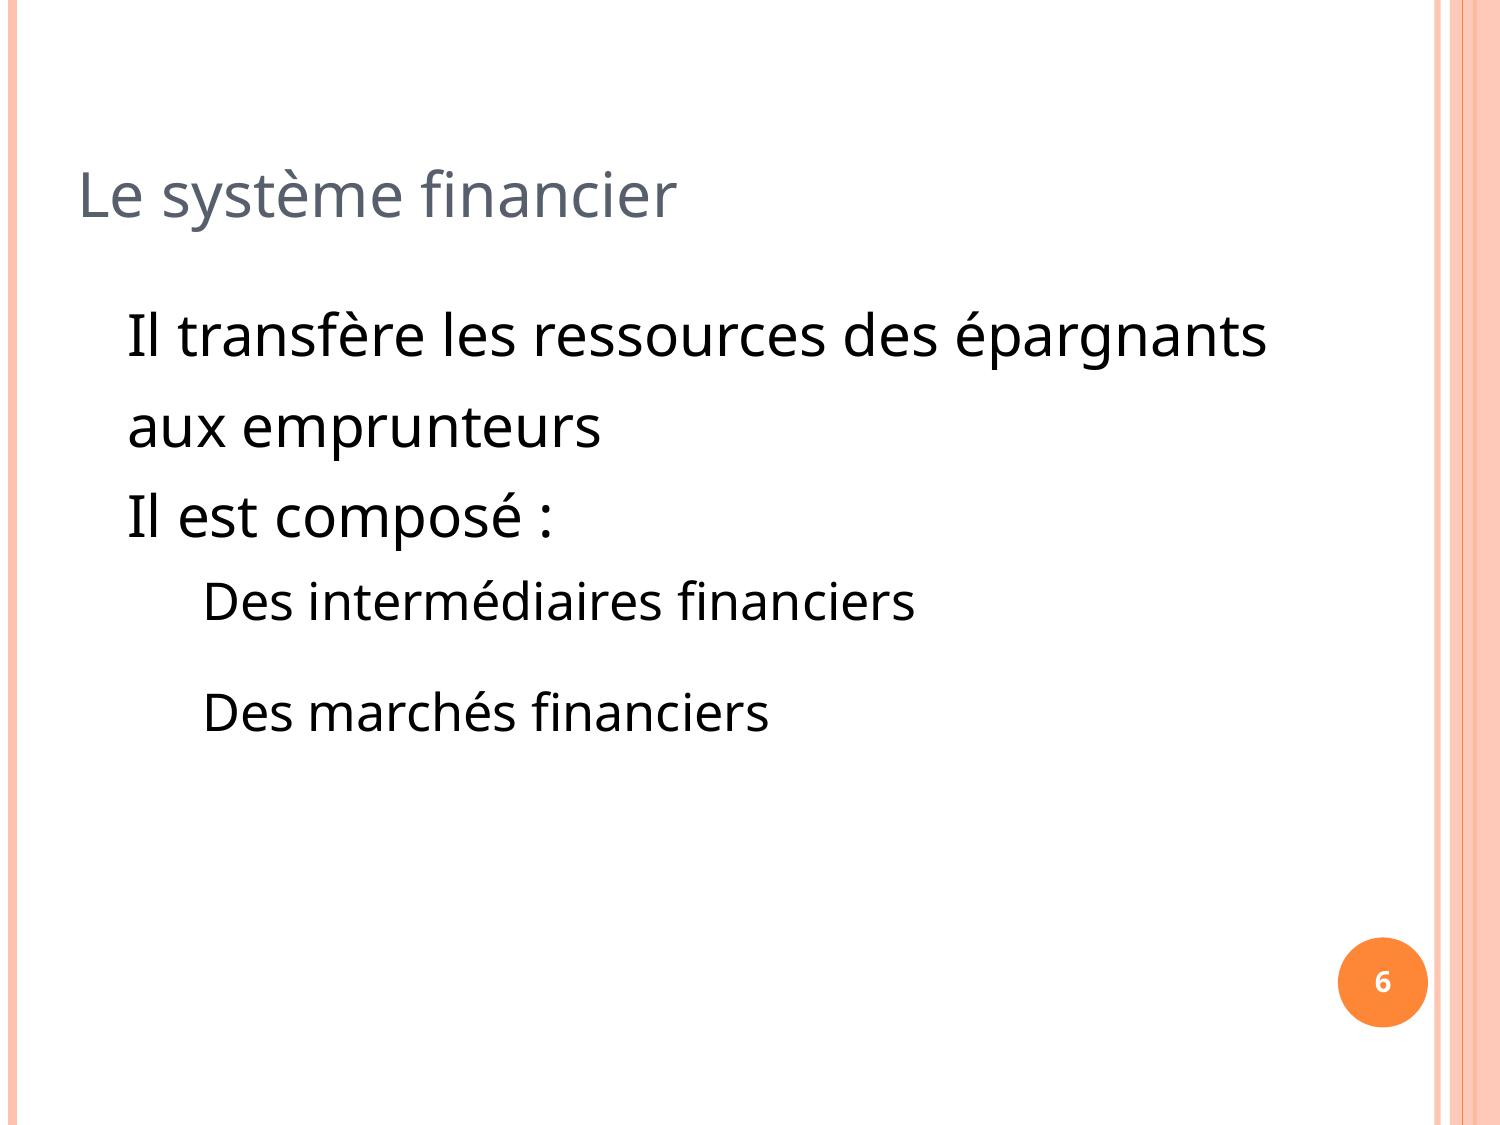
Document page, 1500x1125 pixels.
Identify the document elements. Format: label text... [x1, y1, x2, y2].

list Il transfère les ressources des épargnants aux emprunteurs Il est composé : Des intermédiaires financiers Des marchés financiers [112, 200, 1388, 938]
title Le système financier [62, 37, 1450, 238]
slide_number <numéro> [1333, 940, 1434, 1027]
